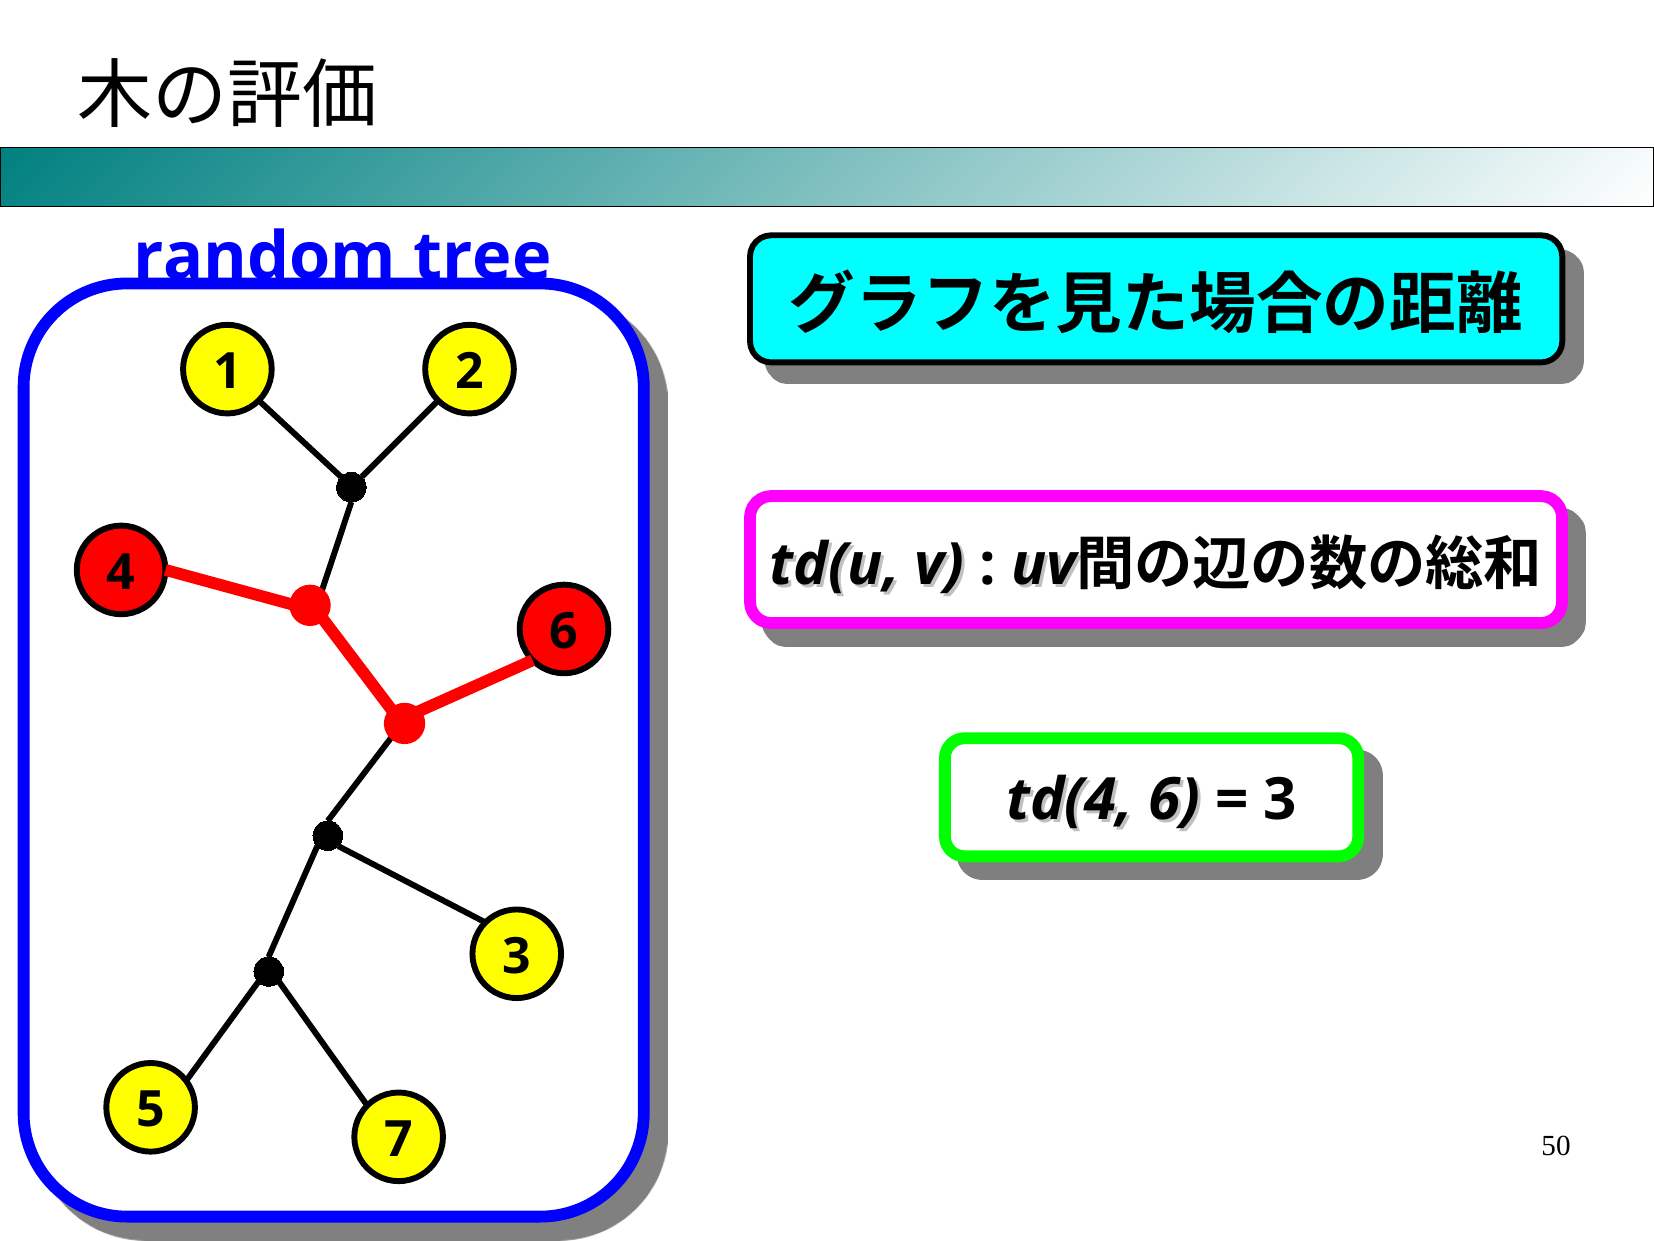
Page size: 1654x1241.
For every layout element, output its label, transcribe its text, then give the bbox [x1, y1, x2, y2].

text_box 1 [183, 324, 272, 414]
text_box グラフを見た場合の距離 [750, 235, 1563, 363]
text_box 5 [106, 1062, 195, 1152]
text_box 7 [354, 1092, 443, 1182]
text_box 4 [76, 525, 166, 615]
text_box random tree [138, 200, 547, 288]
title 木の評価 [77, 29, 1654, 149]
text_box [23, 283, 644, 1217]
text_box 6 [519, 584, 609, 674]
text_box 2 [425, 324, 514, 414]
text_box td(u, v) : uv間の辺の数の総和 [750, 496, 1563, 624]
text_box td(4, 6) = 3 [944, 738, 1359, 857]
text_box 3 [472, 909, 562, 999]
